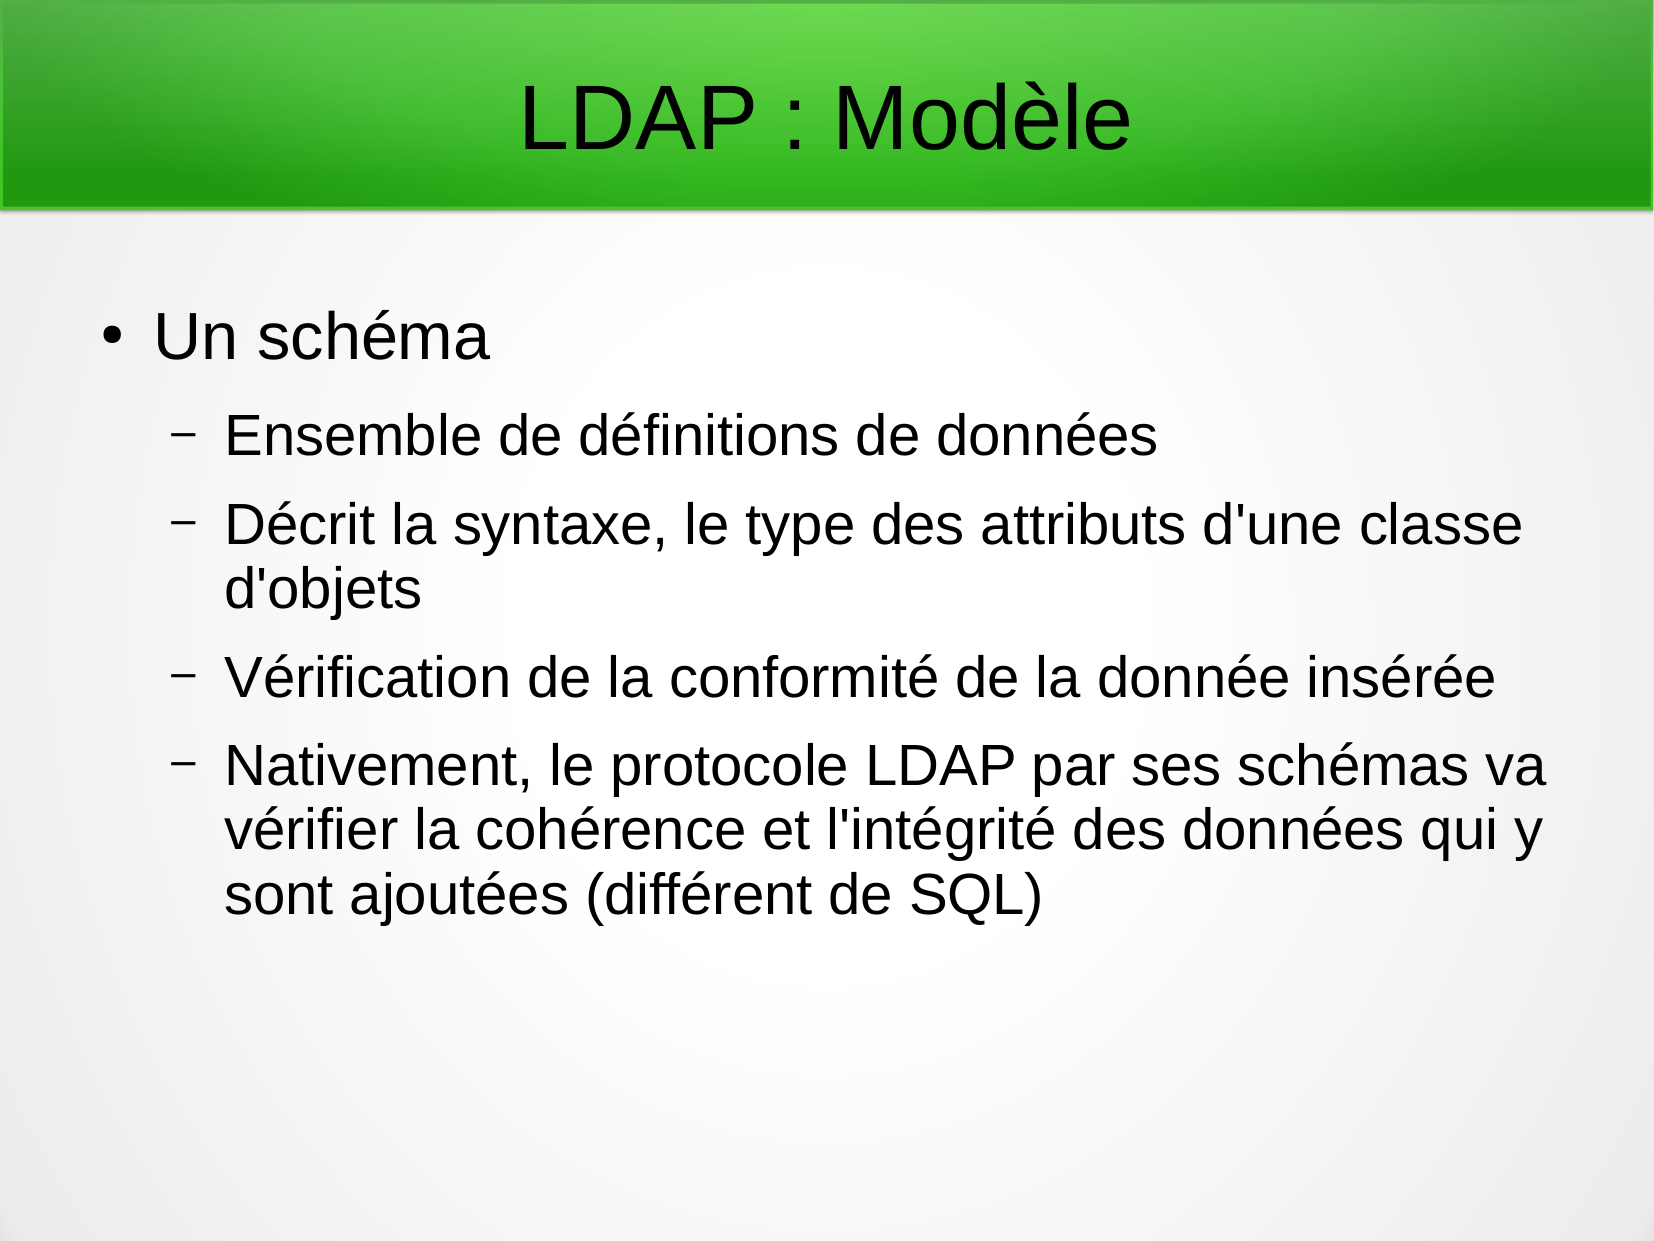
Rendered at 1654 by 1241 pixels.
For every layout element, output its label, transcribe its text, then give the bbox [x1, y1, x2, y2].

list Un schéma Ensemble de définitions de données Décrit la syntaxe, le type des attributs d'une classe d'objets Vérification de la conformité de la donnée insérée Nativement, le protocole LDAP par ses schémas va vérifier la cohérence et l'intégrité des données qui y sont ajoutées (différent de SQL) [82, 299, 1571, 1019]
title LDAP : Modèle [82, 47, 1571, 189]
